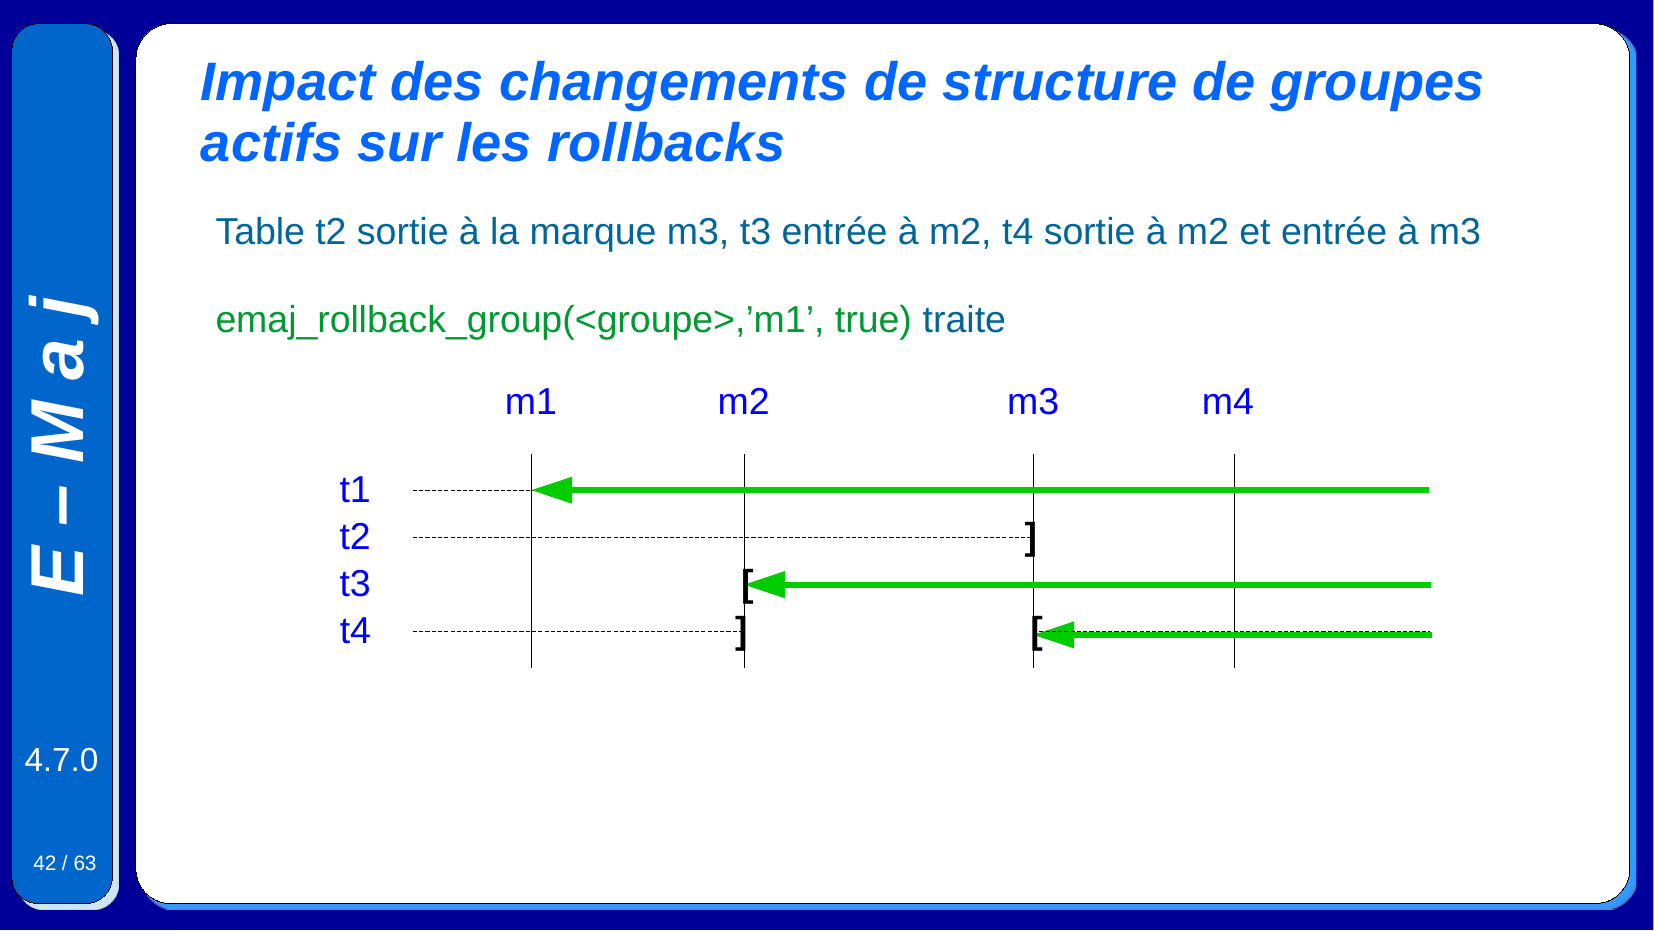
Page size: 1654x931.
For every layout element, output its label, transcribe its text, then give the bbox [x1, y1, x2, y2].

text_box m3 [992, 373, 1074, 430]
text_box t1 [324, 460, 386, 507]
text_box [ [1015, 602, 1058, 660]
text_box [ [726, 555, 769, 612]
text_box ] [1009, 507, 1053, 565]
text_box t4 [324, 602, 386, 660]
text_box ] [720, 602, 763, 660]
text_box m2 [702, 373, 785, 430]
text_box m4 [1187, 373, 1269, 430]
text_box t3 [324, 555, 386, 602]
title Impact des changements de structure de groupes actifs sur les rollbacks [200, 34, 1575, 191]
text_box m1 [490, 373, 572, 430]
text_box t2 [324, 507, 386, 555]
text_box emaj_rollback_group(<groupe>,’m1’, true) traite [200, 291, 1094, 349]
text_box Table t2 sortie à la marque m3, t3 entrée à m2, t4 sortie à m2 et entrée à m3 [200, 203, 1508, 260]
